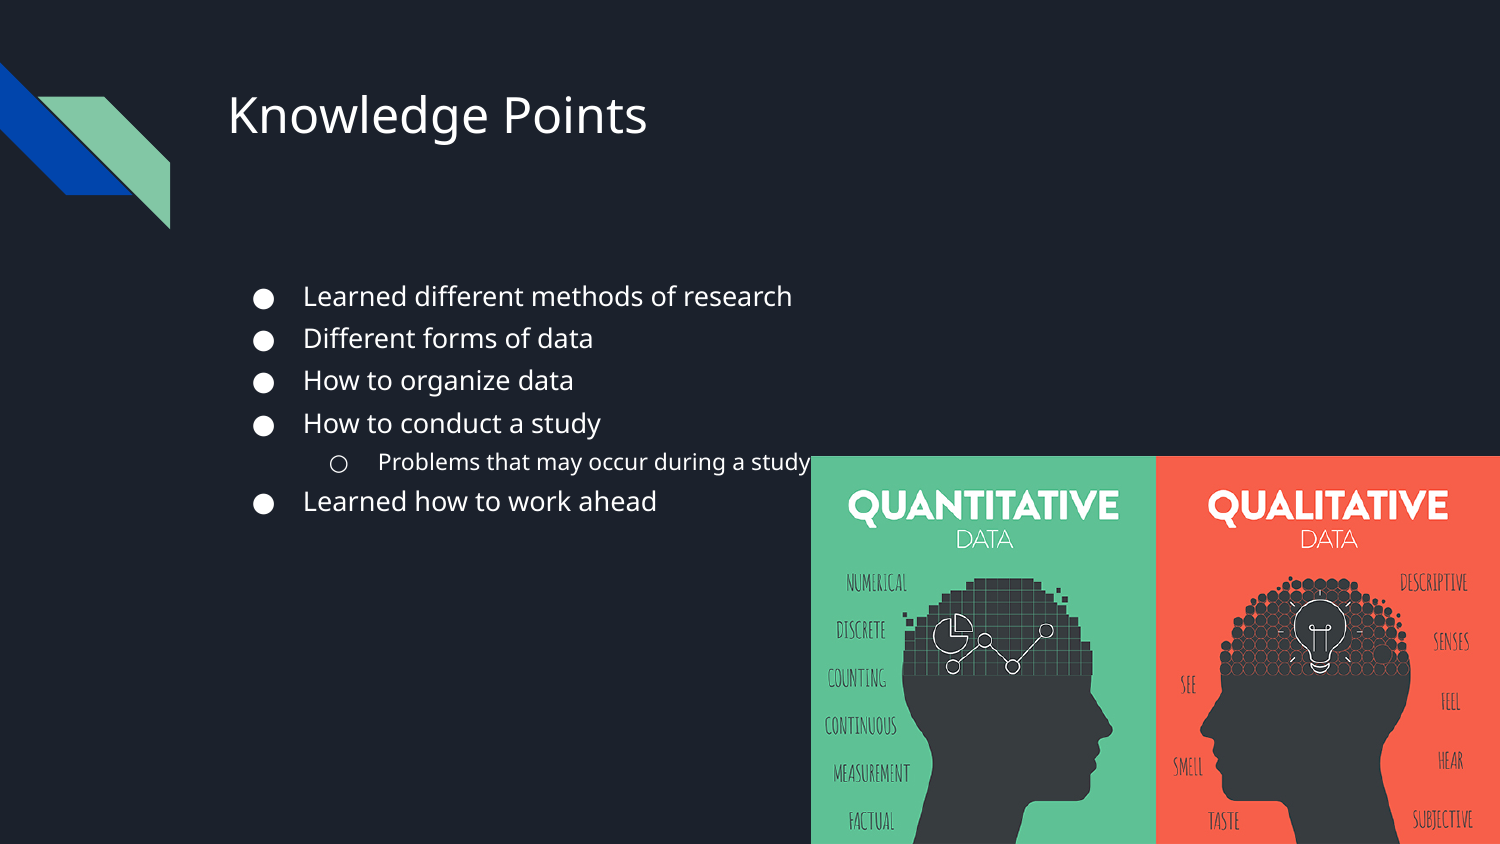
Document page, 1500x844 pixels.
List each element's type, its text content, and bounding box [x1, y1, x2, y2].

title Knowledge Points [212, 64, 1368, 215]
picture [811, 456, 1500, 844]
list Learned different methods of research Different forms of data How to organize data How to conduct a study Problems that may occur during a study Learned how to work ahead [212, 257, 1368, 735]
